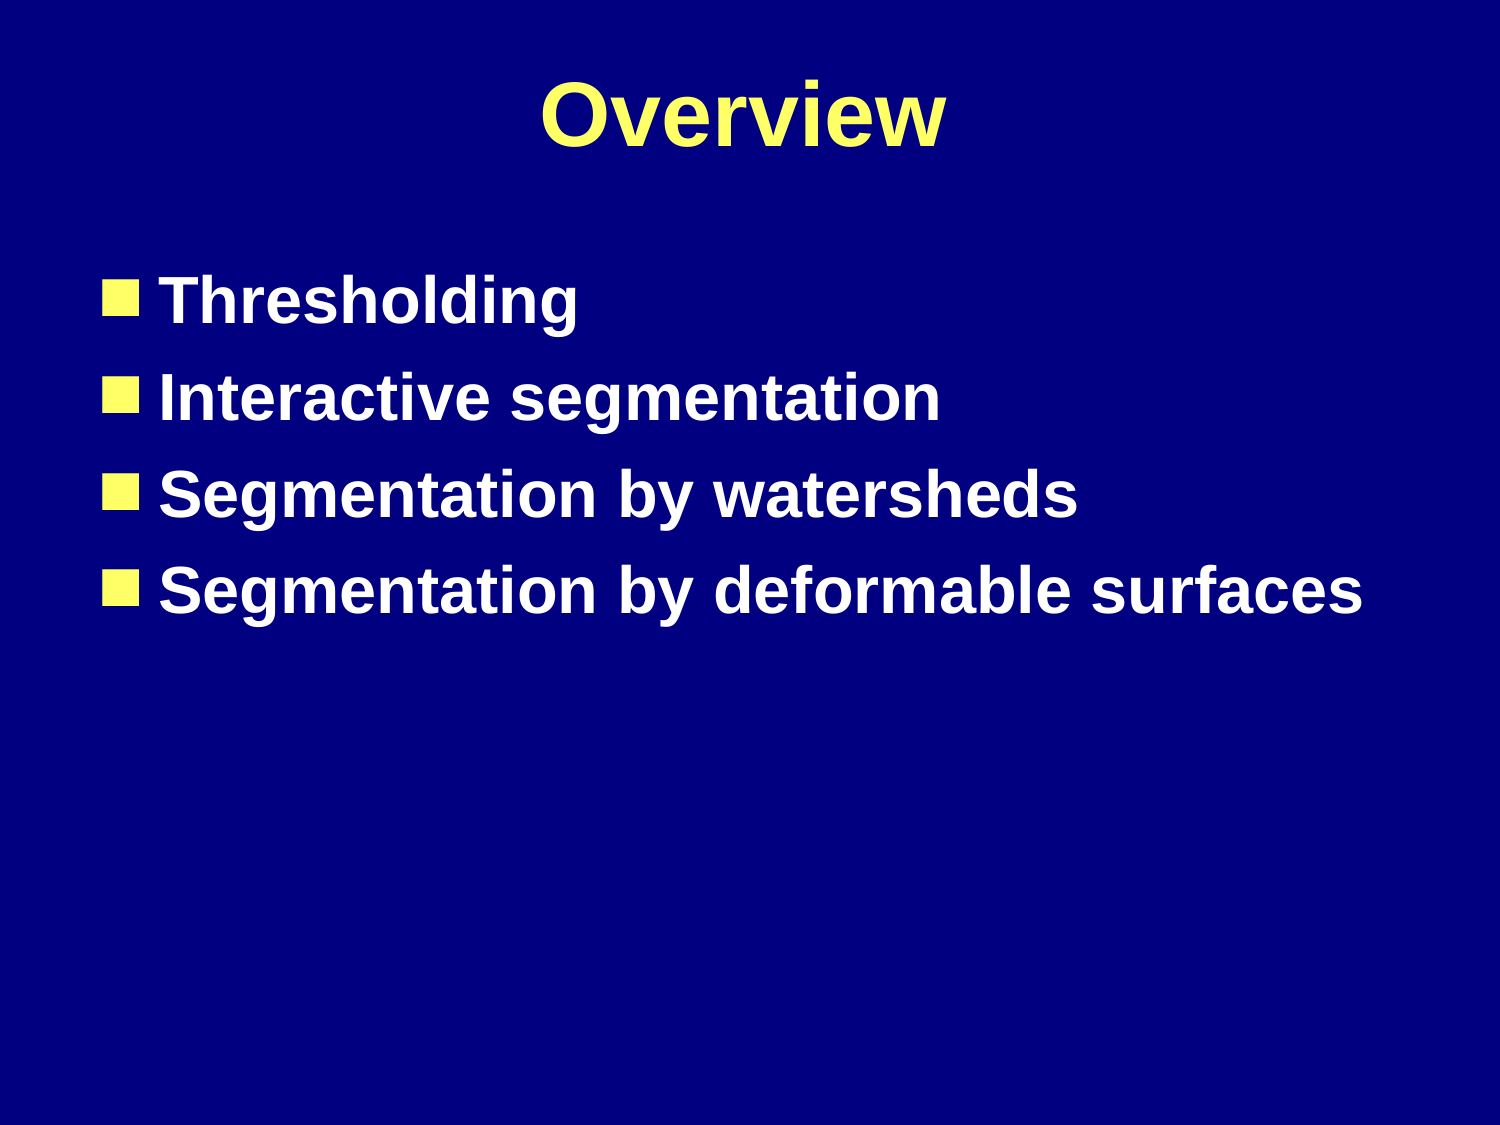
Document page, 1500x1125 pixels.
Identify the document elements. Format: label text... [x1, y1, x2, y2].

list Thresholding Interactive segmentation Segmentation by watersheds Segmentation by deformable surfaces [102, 258, 1390, 1005]
title Overview [99, 0, 1388, 226]
